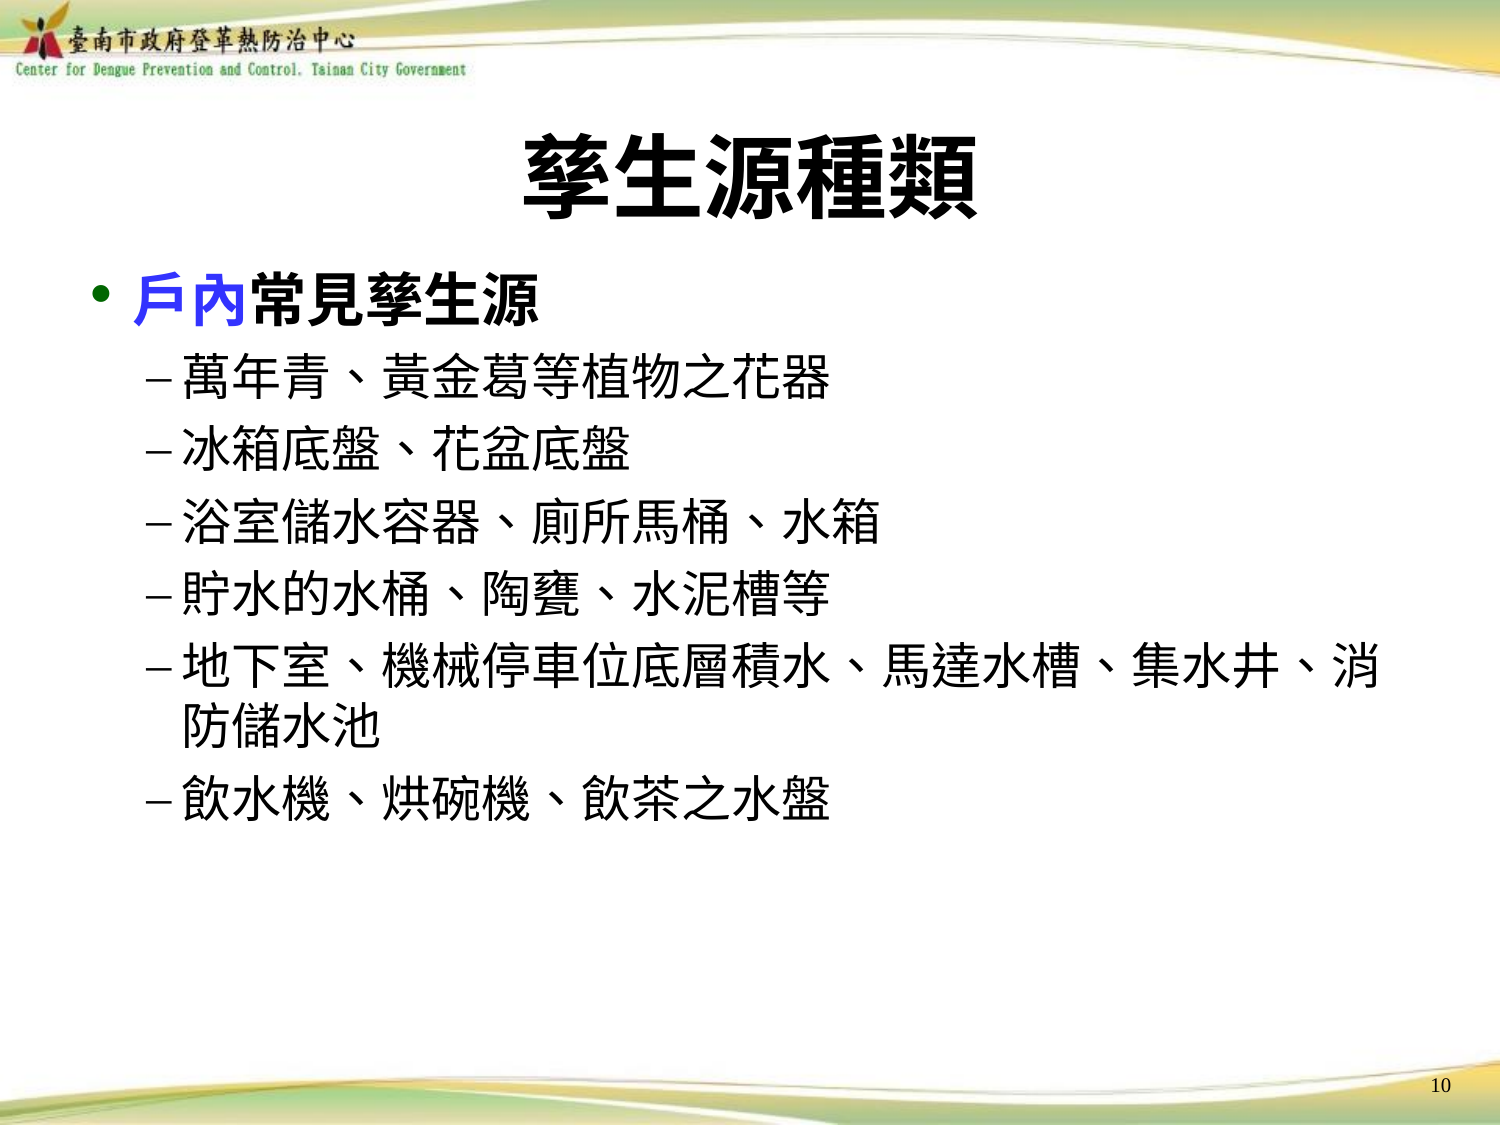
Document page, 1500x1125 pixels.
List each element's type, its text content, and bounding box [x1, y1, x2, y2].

list 戶內常見孳生源 萬年青、黃金葛等植物之花器 冰箱底盤、花盆底盤 浴室儲水容器、廁所馬桶、水箱 貯水的水桶、陶甕、水泥槽等 地下室、機械停車位底層積水、馬達水槽、集水井、消防儲水池 飲水機、烘碗機、飲茶之水盤 [75, 255, 1426, 1005]
picture [0, 0, 1500, 1125]
title 孳生源種類 [75, 125, 1426, 255]
text_box <編號> [1116, 1063, 1467, 1111]
